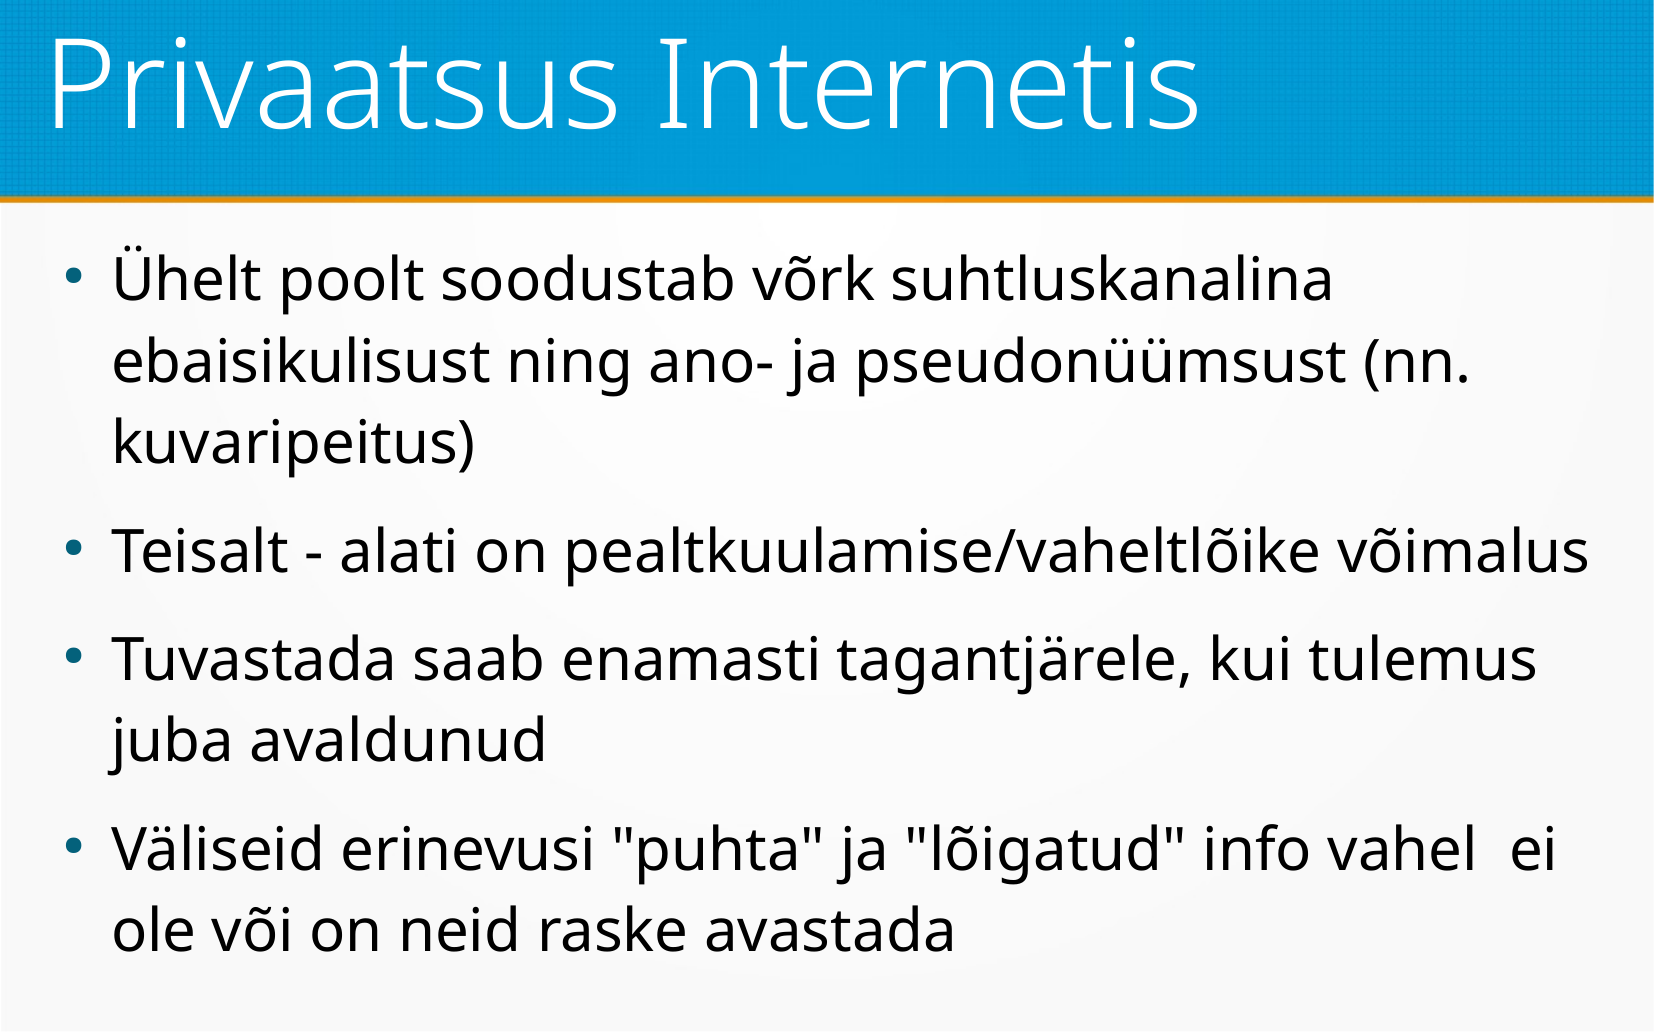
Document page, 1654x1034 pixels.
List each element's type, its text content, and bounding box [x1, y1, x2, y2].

title Privaatsus Internetis [43, 0, 1619, 166]
picture [0, 195, 1654, 1034]
list Ühelt poolt soodustab võrk suhtluskanalina ebaisikulisust ning ano- ja pseudonüümsust (nn. kuvaripeitus) Teisalt - alati on pealtkuulamise/vaheltlõike võimalus Tuvastada saab enamasti tagantjärele, kui tulemus juba avaldunud Väliseid erinevusi "puhta" ja "lõigatud" info vahel ei ole või on neid raske avastada [47, 236, 1607, 1002]
